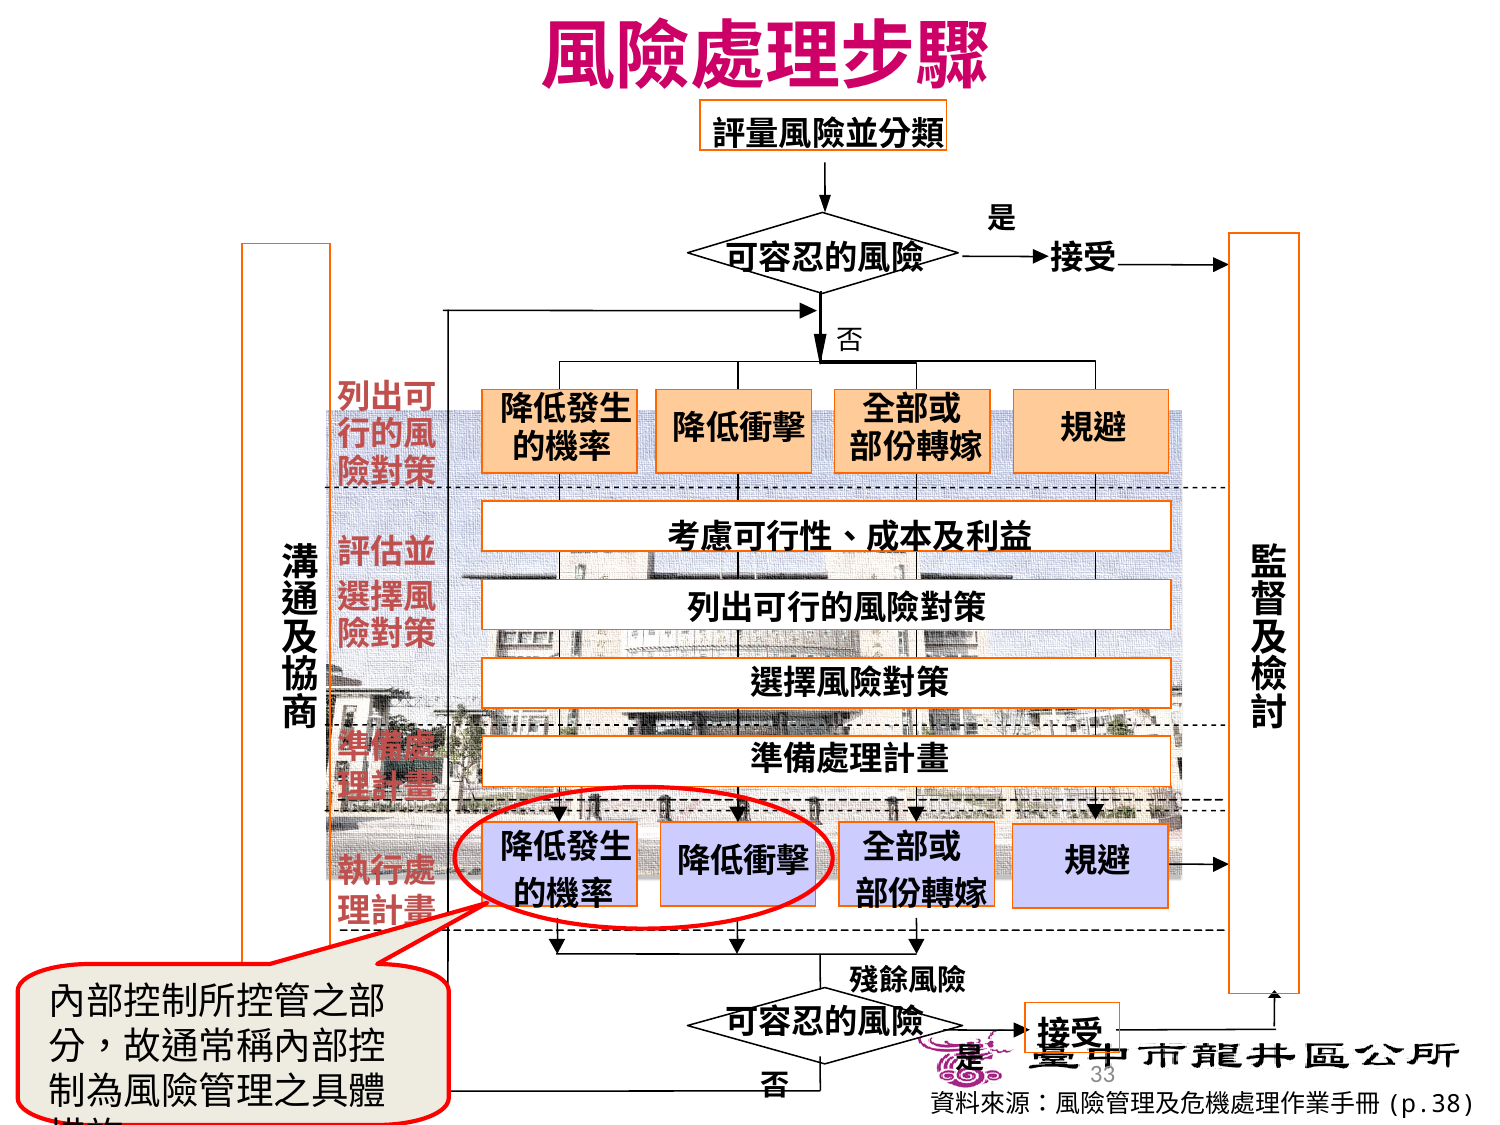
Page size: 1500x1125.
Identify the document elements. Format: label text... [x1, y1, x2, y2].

text_box 全部或 [862, 825, 962, 865]
text_box [482, 580, 1171, 629]
text_box 監督及檢討 [1222, 527, 1298, 787]
text_box 33 [1074, 1042, 1426, 1103]
text_box [743, 212, 902, 236]
text_box 部份轉嫁 [855, 873, 989, 913]
text_box 殘餘風險 [850, 961, 967, 996]
text_box [839, 806, 994, 906]
text_box 否 [760, 1092, 790, 1102]
text_box [1213, 856, 1228, 872]
text_box 規避 [1065, 860, 1070, 871]
text_box 溝通及協商 [253, 527, 330, 787]
text_box 考慮可行性、成本及利益 [667, 515, 1033, 555]
text_box 的機率 [512, 425, 612, 465]
text_box [1013, 824, 1168, 908]
text_box [813, 333, 819, 361]
text_box [799, 302, 817, 319]
text_box [483, 736, 1171, 786]
text_box [908, 938, 925, 954]
text_box 是 [987, 199, 1017, 234]
text_box 否 [760, 1067, 790, 1090]
text_box 險對策 [337, 450, 437, 490]
text_box [1013, 389, 1168, 473]
text_box 行的風 [337, 412, 437, 450]
text_box [687, 241, 725, 265]
text_box 降低發生 [500, 387, 633, 427]
text_box 準備處理計畫 [750, 737, 950, 777]
text_box 險對策 [337, 612, 437, 653]
text_box 評估並 [337, 530, 437, 570]
text_box [337, 805, 438, 843]
text_box [1032, 248, 1049, 264]
text_box 部份轉嫁 [850, 425, 983, 465]
text_box 可容忍的風險 [725, 1000, 925, 1040]
text_box [687, 1015, 725, 1037]
text_box 評量風險並分類 [712, 112, 945, 152]
text_box [779, 987, 871, 1000]
text_box 降低衝擊 [673, 406, 806, 446]
text_box [482, 898, 497, 906]
text_box [790, 891, 816, 906]
text_box [822, 333, 827, 356]
text_box 是 [962, 1059, 968, 1066]
text_box [925, 242, 959, 263]
text_box 風險處理步驟 [526, 0, 1364, 105]
text_box [1267, 994, 1282, 998]
text_box [548, 938, 566, 953]
text_box [739, 1040, 911, 1064]
text_box [834, 389, 990, 473]
text_box 資料來源：風險管理及危機處理作業手冊(p.38) [915, 1080, 1500, 1125]
text_box 接受 [1037, 1012, 1104, 1052]
text_box 規避 [1065, 839, 1131, 879]
text_box 接受 [1050, 236, 1117, 276]
text_box 否 [837, 322, 864, 355]
text_box 降低發生 [500, 825, 633, 865]
text_box [1086, 804, 1105, 820]
text_box [482, 806, 637, 906]
text_box 的機率 [514, 873, 614, 913]
text_box [1013, 1022, 1024, 1038]
text_box [656, 389, 811, 473]
text_box 是 [956, 1040, 985, 1075]
text_box 可容忍的風險 [725, 236, 925, 276]
text_box [764, 276, 881, 294]
text_box [482, 658, 1171, 708]
text_box 準備處理計畫 [337, 725, 450, 805]
text_box 規避 [1060, 406, 1127, 446]
text_box [728, 938, 746, 953]
text_box [660, 806, 816, 906]
text_box [925, 1015, 963, 1036]
text_box 執行處理計畫 [337, 849, 450, 929]
text_box 列出可行的風險對策 [687, 586, 987, 626]
text_box [1213, 257, 1228, 273]
text_box 內部控制所控管之部分，故通常稱內部控制為風險管理之具體措施 [17, 902, 488, 1125]
text_box 降低衝擊 [677, 839, 810, 879]
text_box [482, 501, 1171, 551]
text_box [482, 389, 637, 473]
text_box 全部或 [862, 387, 962, 425]
text_box 選擇風 [337, 575, 437, 612]
text_box 選擇風險對策 [750, 661, 950, 701]
text_box 列出可 [337, 375, 437, 412]
